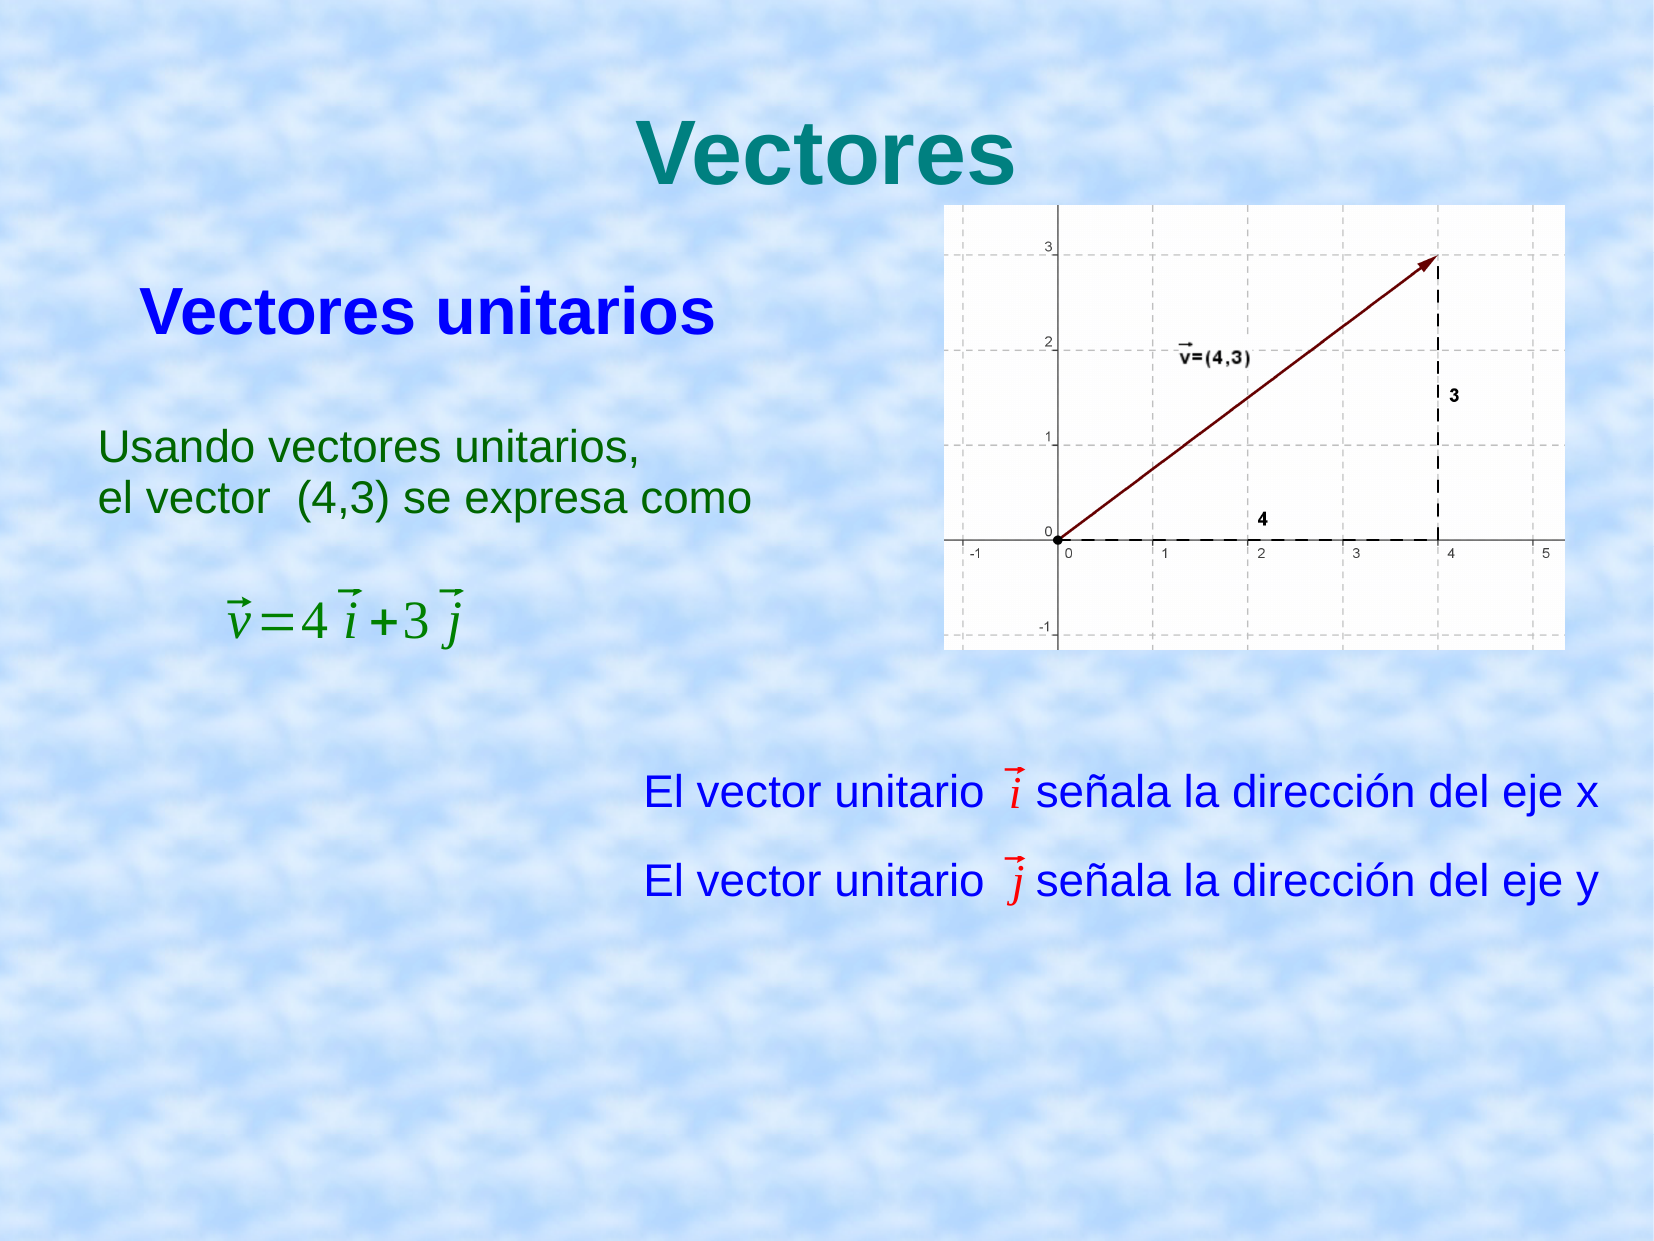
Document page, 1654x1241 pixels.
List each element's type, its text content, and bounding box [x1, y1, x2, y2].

chart [996, 856, 1034, 908]
chart [218, 589, 473, 650]
text_box El vector unitario señala la dirección del eje x [486, 751, 1654, 827]
chart [996, 767, 1034, 819]
title Vectores [82, 49, 1571, 257]
text_box Usando vectores unitarios, el vector (4,3) se expresa como [0, 413, 944, 582]
picture [0, 0, 1654, 1241]
text_box El vector unitario señala la dirección del eje y [486, 839, 1654, 916]
text_box Vectores unitarios [29, 236, 827, 386]
